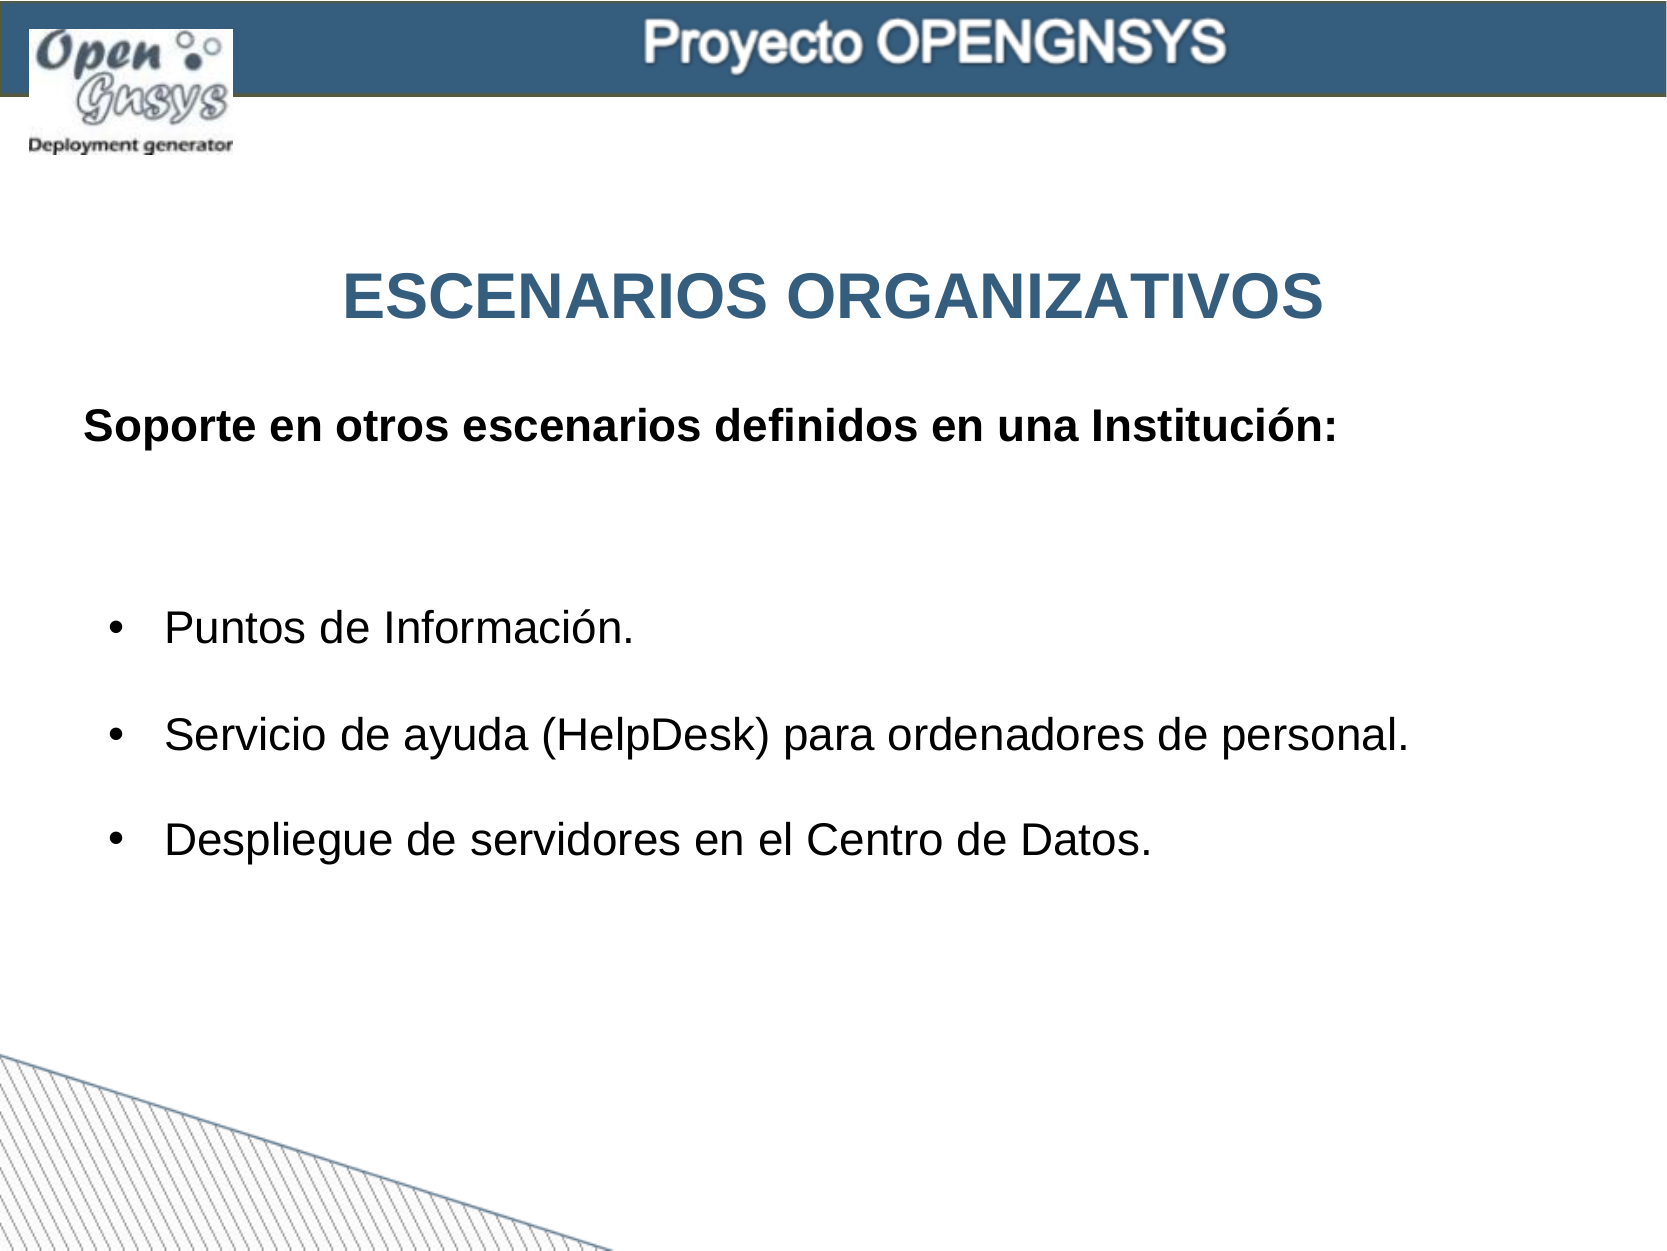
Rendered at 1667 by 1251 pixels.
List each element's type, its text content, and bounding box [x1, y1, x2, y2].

text_box Soporte en otros escenarios definidos en una Institución: [83, 399, 1359, 453]
picture [0, 0, 1667, 1251]
text_box Puntos de Información. Servicio de ayuda (HelpDesk) para ordenadores de personal. Despliegue de servidores en el Centro de Datos. [89, 601, 1634, 866]
text_box ESCENARIOS ORGANIZATIVOS [7, 259, 1660, 334]
